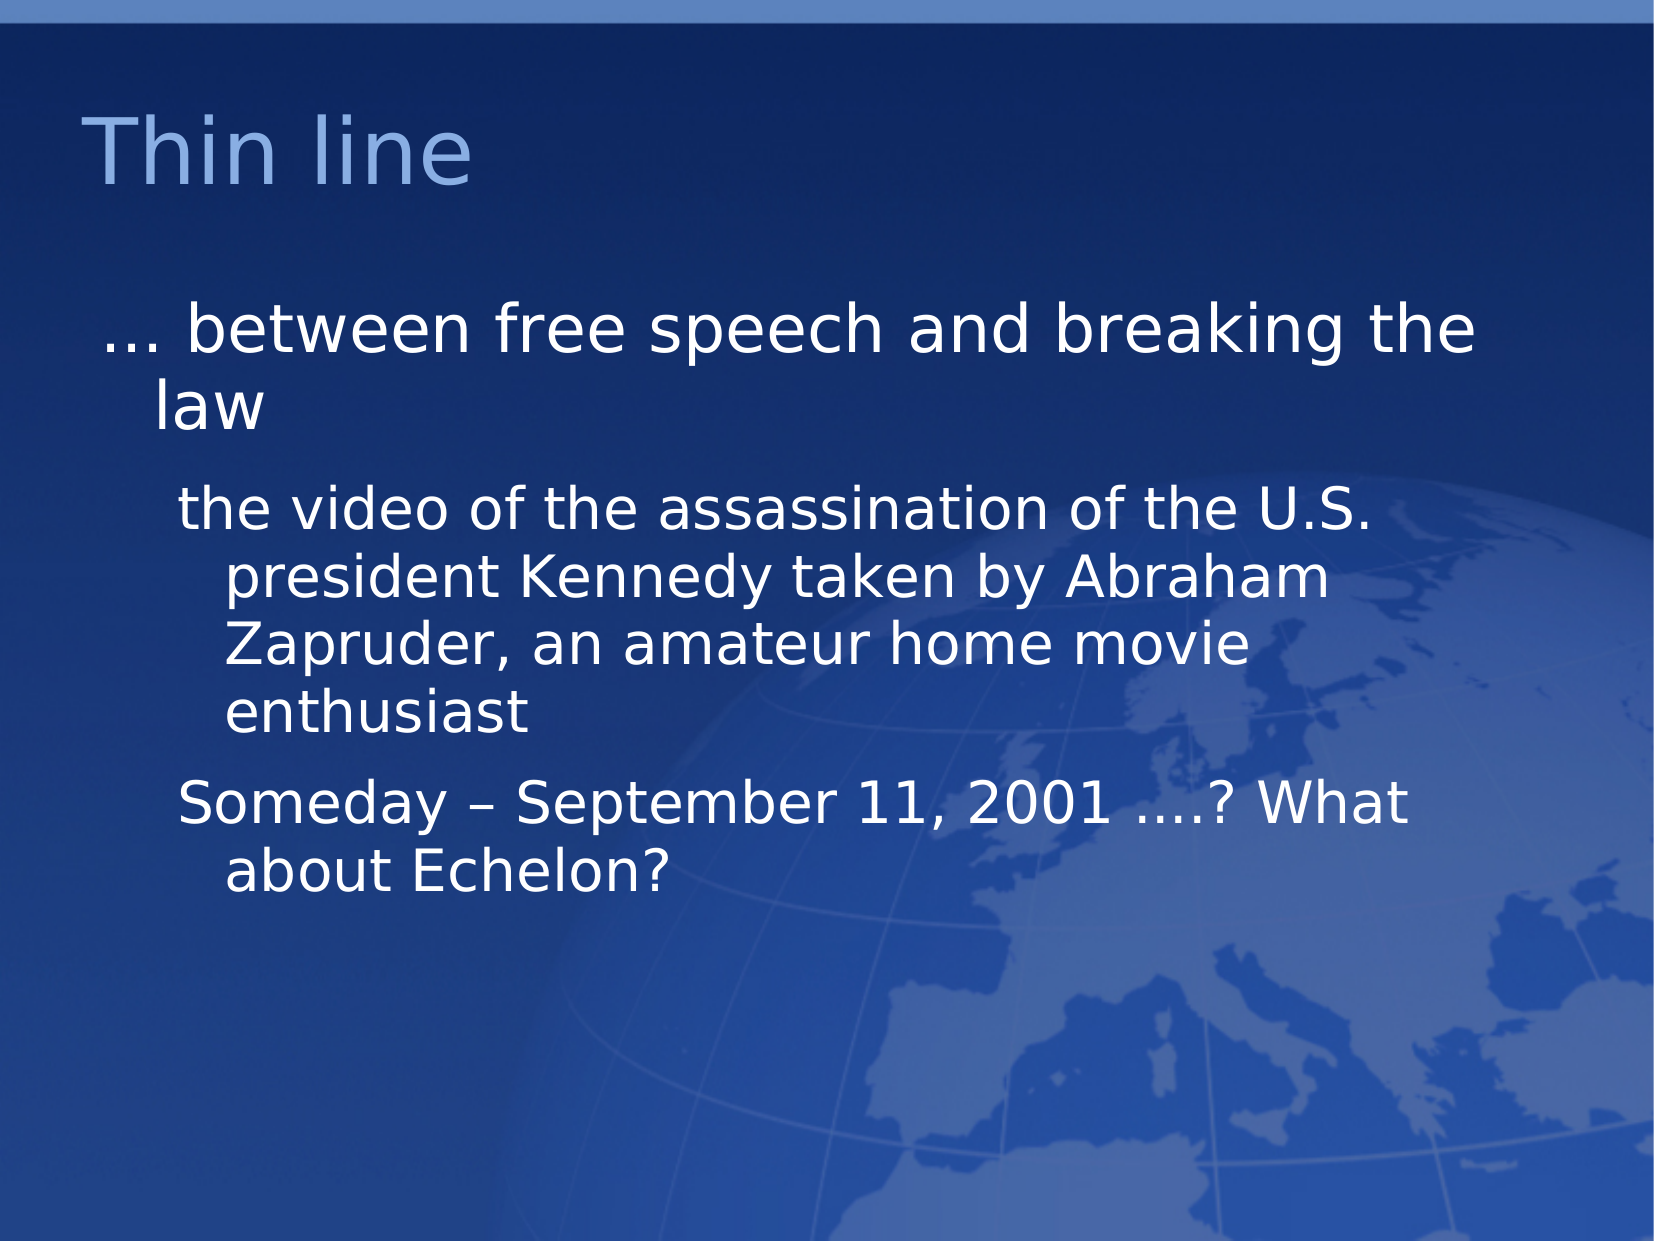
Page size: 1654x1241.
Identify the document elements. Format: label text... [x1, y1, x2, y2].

list ... between free speech and breaking the law the video of the assassination of the U.S. president Kennedy taken by Abraham Zapruder, an amateur home movie enthusiast Someday – September 11, 2001 ....? What about Echelon? [82, 290, 1571, 1094]
title Thin line [82, 56, 1571, 250]
picture [0, 0, 1654, 1241]
